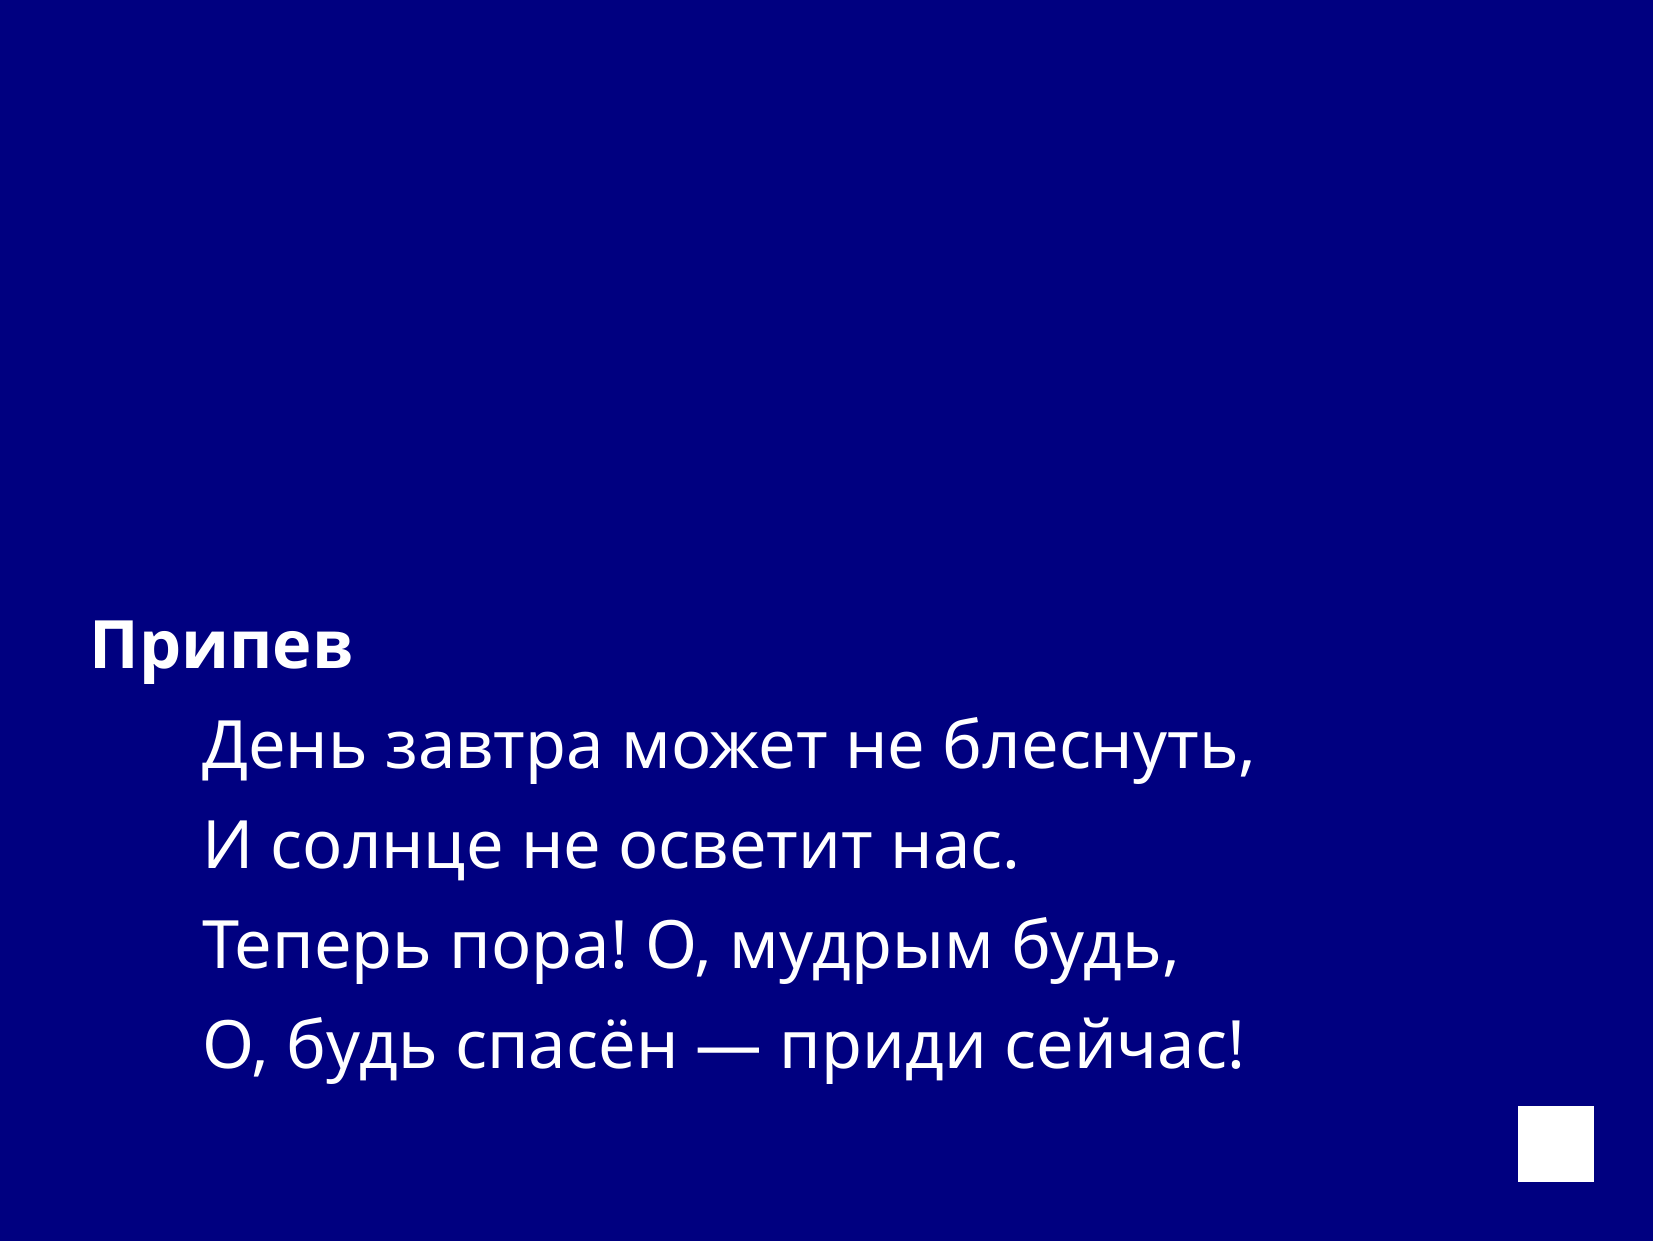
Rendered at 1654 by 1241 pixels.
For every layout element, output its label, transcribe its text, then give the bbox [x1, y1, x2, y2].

text_box Припев День завтра может не блеснуть, И солнце не осветит нас. Теперь пора! О, мудрым будь, О, будь спасён — приди сейчас! [75, 581, 1576, 1163]
text_box [1518, 1106, 1594, 1182]
